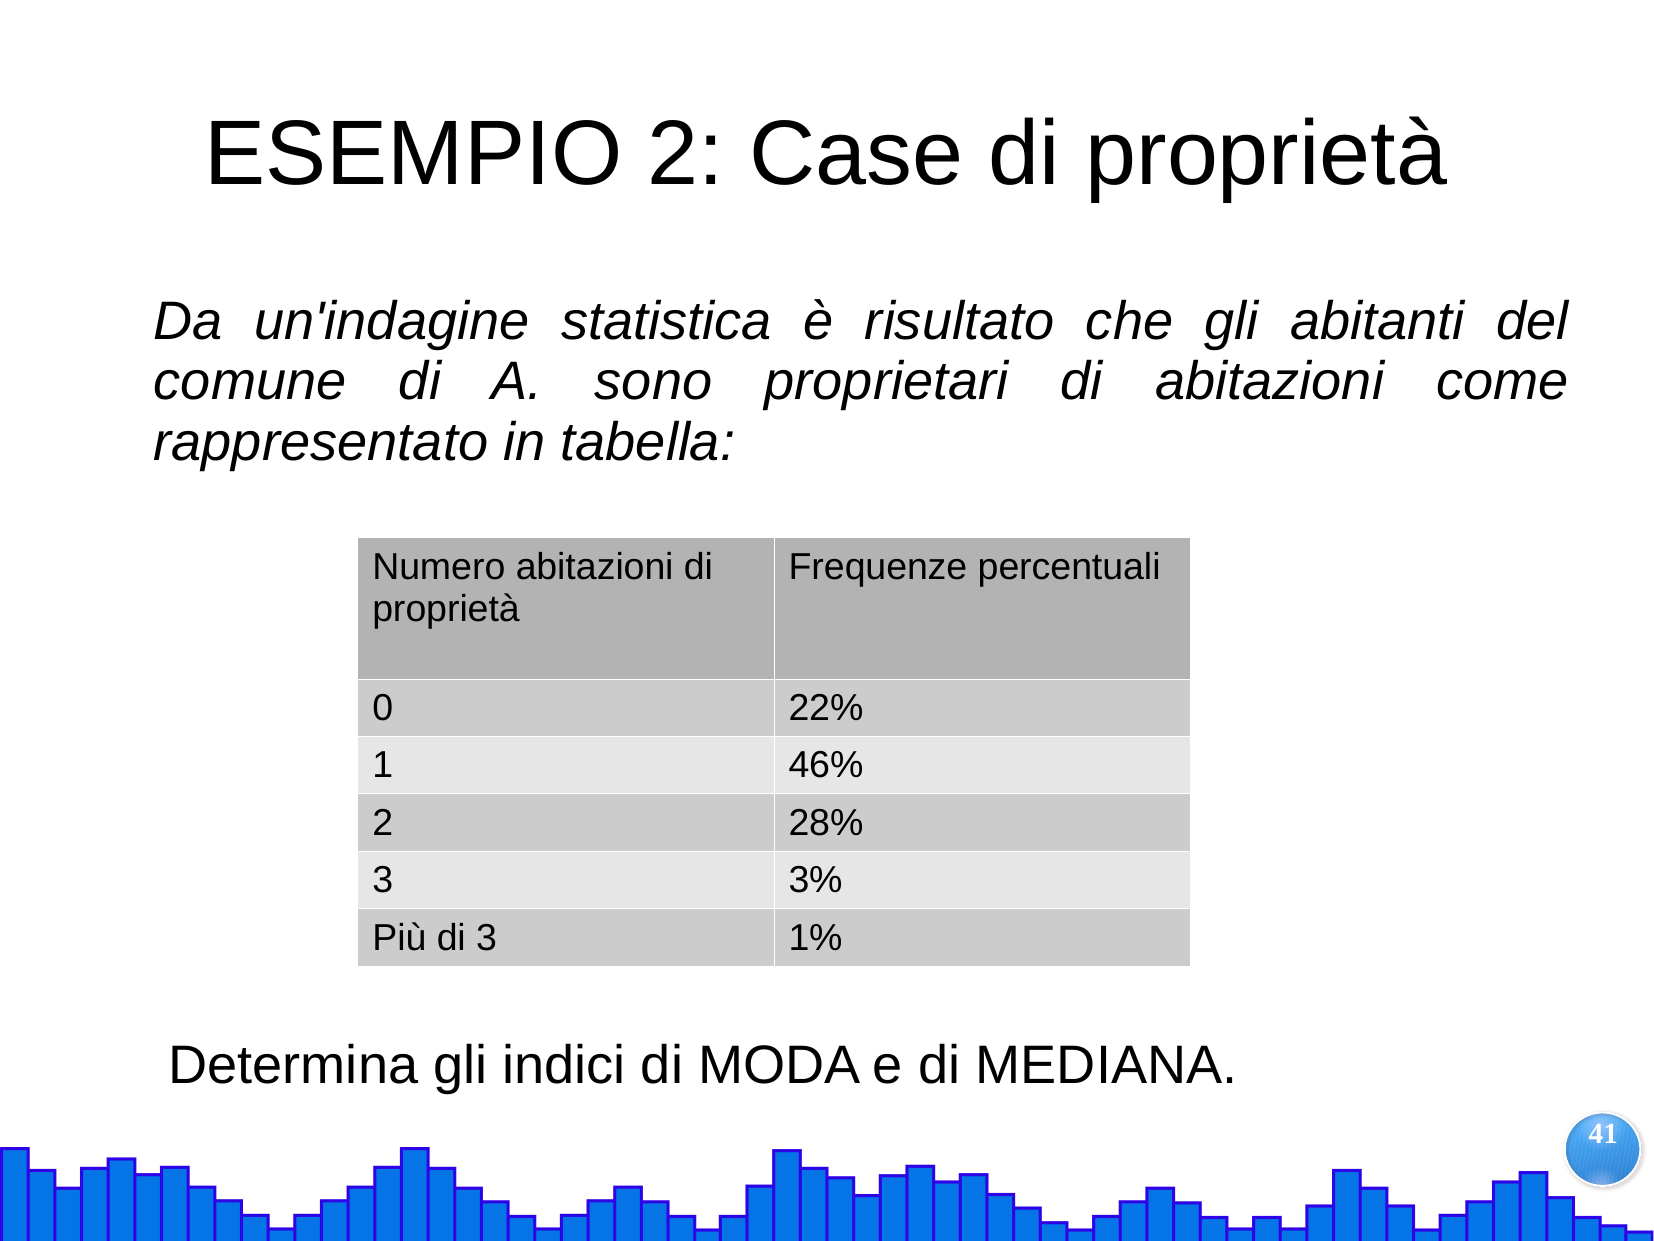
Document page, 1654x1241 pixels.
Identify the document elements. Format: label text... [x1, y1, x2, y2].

table_cell 46% [775, 737, 1190, 793]
table_cell 1 [358, 737, 774, 793]
table_cell 3% [775, 852, 1190, 908]
title ESEMPIO 2: Case di proprietà [82, 49, 1571, 257]
text_box Determina gli indici di MODA e di MEDIANA. [153, 1027, 1595, 1104]
table_cell 1% [775, 909, 1190, 966]
list Da un'indagine statistica è risultato che gli abitanti del comune di A. sono proprietari di abitazioni come rappresentato in tabella: [82, 290, 1571, 1010]
table_cell 28% [775, 794, 1190, 851]
table_cell 2 [358, 794, 774, 851]
picture [0, 1147, 1654, 1241]
table_header Numero abitazioni di proprietà [358, 538, 774, 679]
table_cell Più di 3 [358, 909, 774, 966]
table_header Frequenze percentuali [775, 538, 1190, 679]
table_cell 22% [775, 680, 1190, 736]
table_cell 3 [358, 852, 774, 908]
table_cell 0 [358, 680, 774, 736]
